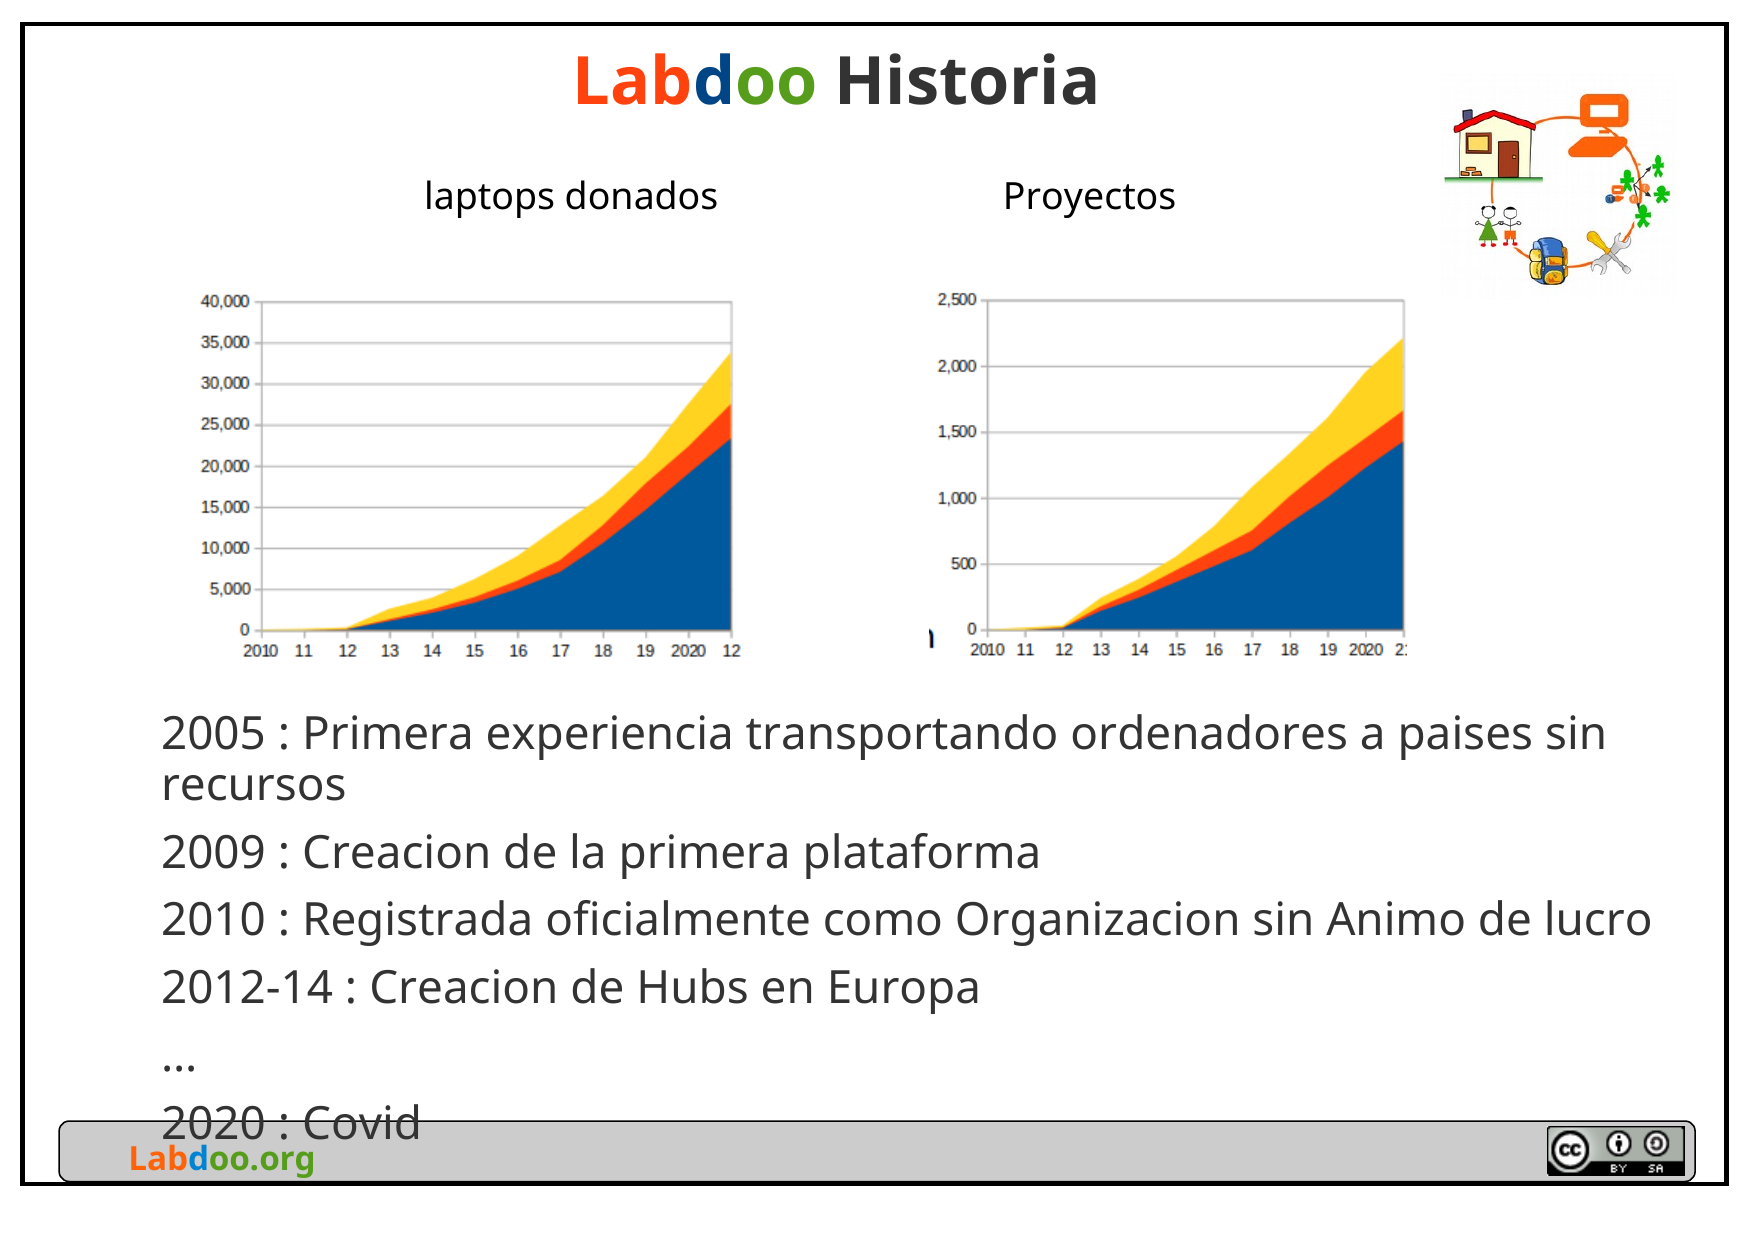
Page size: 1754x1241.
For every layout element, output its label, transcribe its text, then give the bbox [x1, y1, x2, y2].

picture [1440, 74, 1676, 300]
picture [195, 271, 777, 669]
picture [929, 283, 1407, 666]
title Labdoo Historia [492, 10, 1182, 119]
list 2005 : Primera experiencia transportando ordenadores a paises sin recursos 2009 : Creacion de la primera plataforma 2010 : Registrada oficialmente como Organizacion sin Animo de lucro 2012-14 : Creacion de Hubs en Europa … 2020 : Covid [105, 705, 1738, 1241]
text_box Proyectos [988, 165, 1237, 225]
text_box laptops donados [409, 165, 764, 235]
